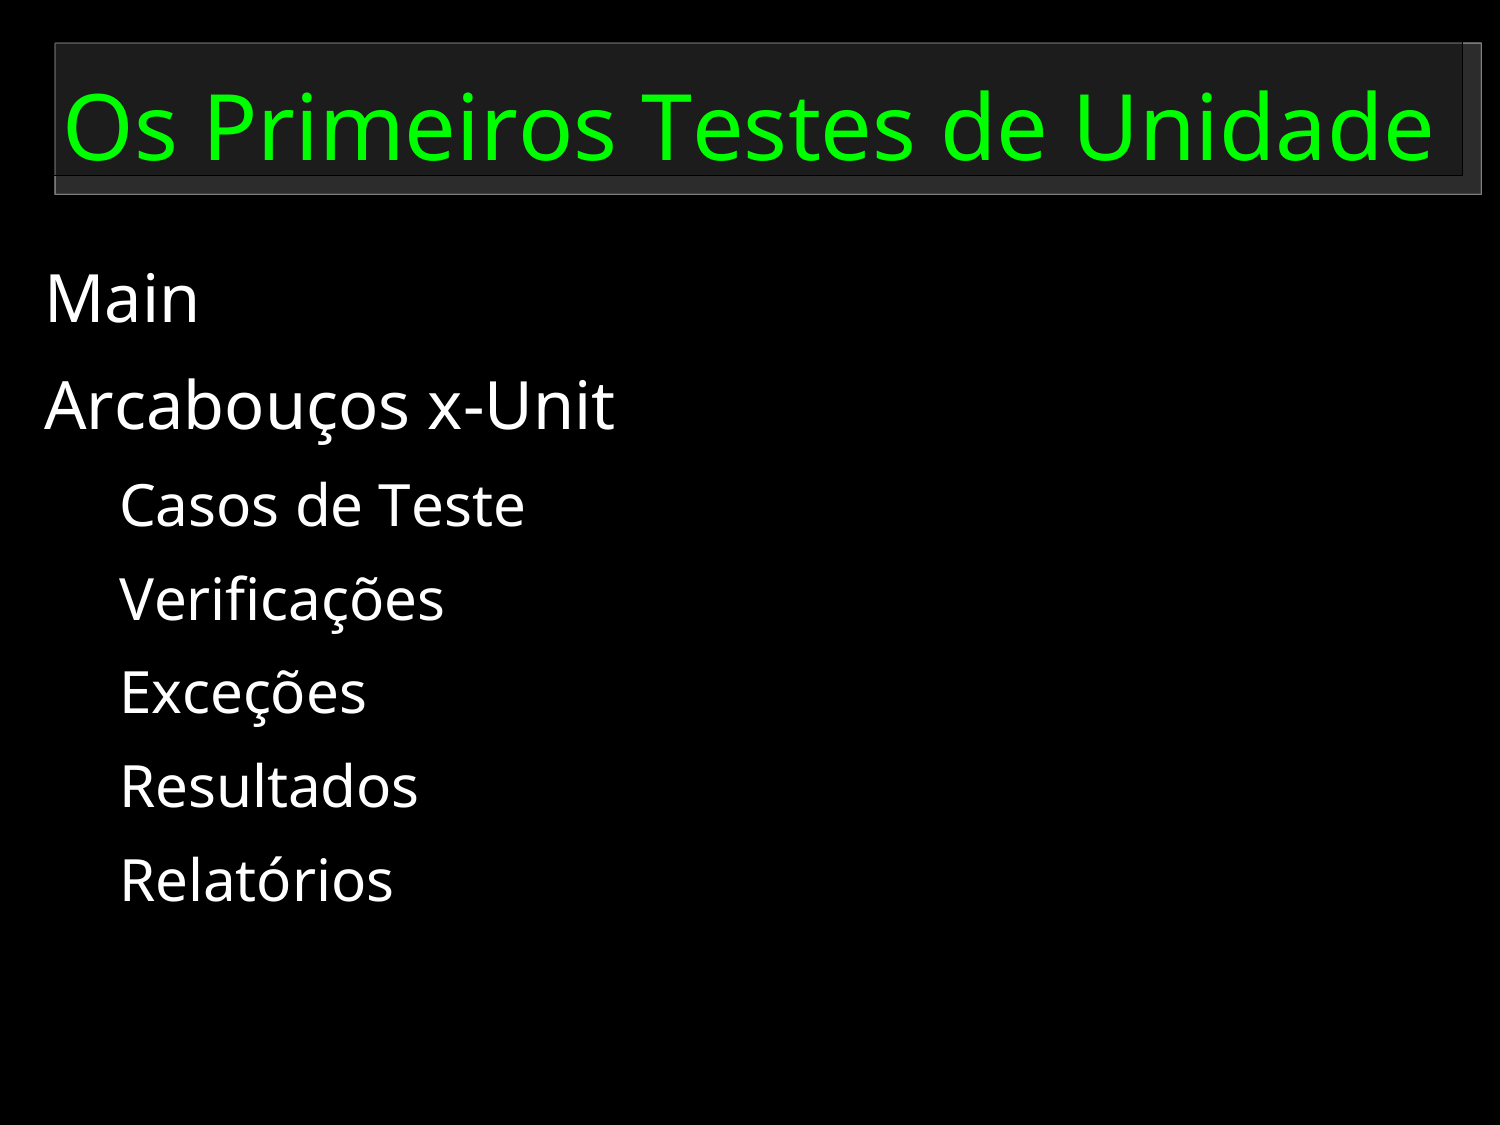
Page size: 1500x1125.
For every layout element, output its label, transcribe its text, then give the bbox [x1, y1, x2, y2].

title Os Primeiros Testes de Unidade [29, 30, 1471, 219]
list Main Arcabouços x-Unit Casos de Teste Verificações Exceções Resultados Relatórios [29, 243, 1471, 1047]
